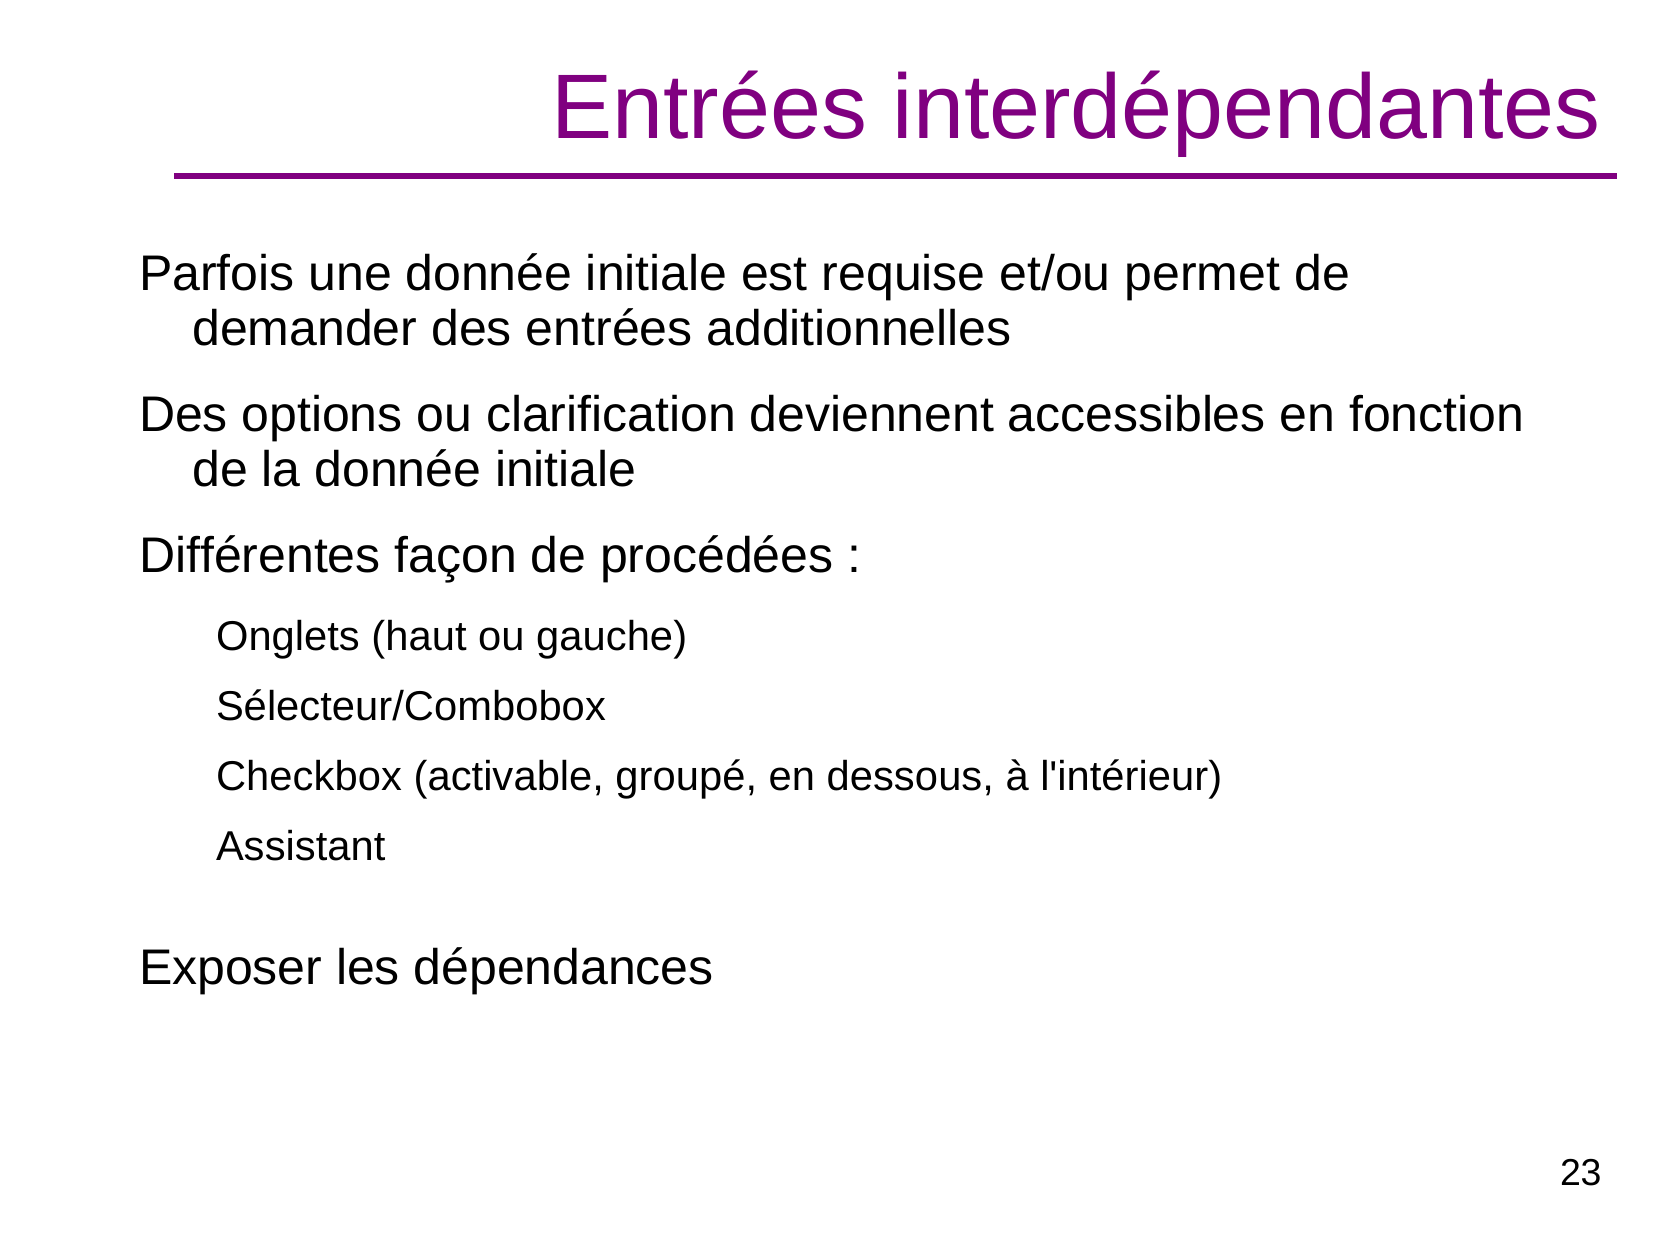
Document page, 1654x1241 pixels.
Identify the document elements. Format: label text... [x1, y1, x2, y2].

list Parfois une donnée initiale est requise et/ou permet de demander des entrées additionnelles Des options ou clarification deviennent accessibles en fonction de la donnée initiale Différentes façon de procédées : Onglets (haut ou gauche) Sélecteur/Combobox Checkbox (activable, groupé, en dessous, à l'intérieur) Assistant Exposer les dépendances [121, 244, 1534, 1184]
title Entrées interdépendantes [51, 39, 1603, 176]
